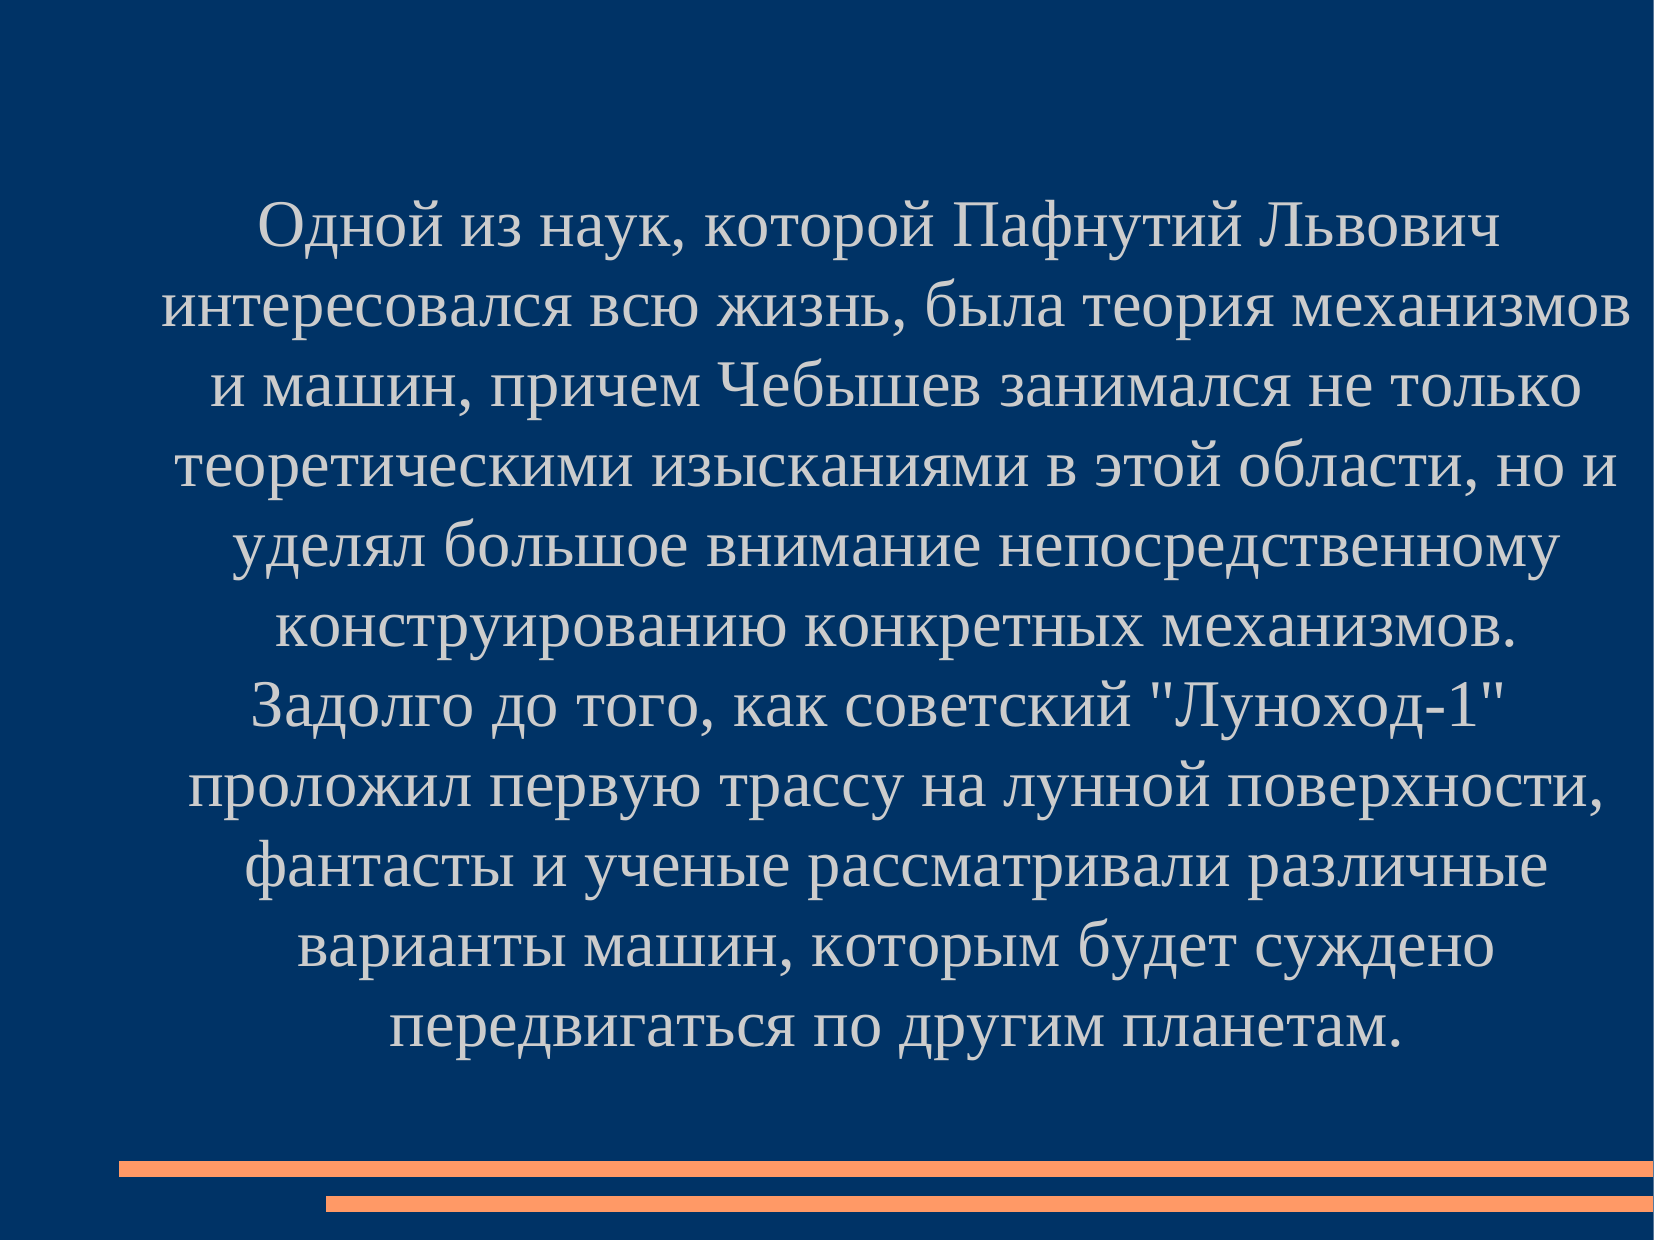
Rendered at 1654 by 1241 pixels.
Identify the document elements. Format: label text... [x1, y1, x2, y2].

subtitle Одной из наук, которой Пафнутий Львович интересовался всю жизнь, была теория механизмов и машин, причем Чебышев занимался не только теоретическими изысканиями в этой области, но и уделял большое внимание непосредственному конструированию конкретных механизмов. Задолго до того, как советский "Луноход-1" проложил первую трассу на лунной поверхности, фантасты и ученые рассматривали различные варианты машин, которым будет суждено передвигаться по другим планетам. [0, 0, 1654, 1241]
